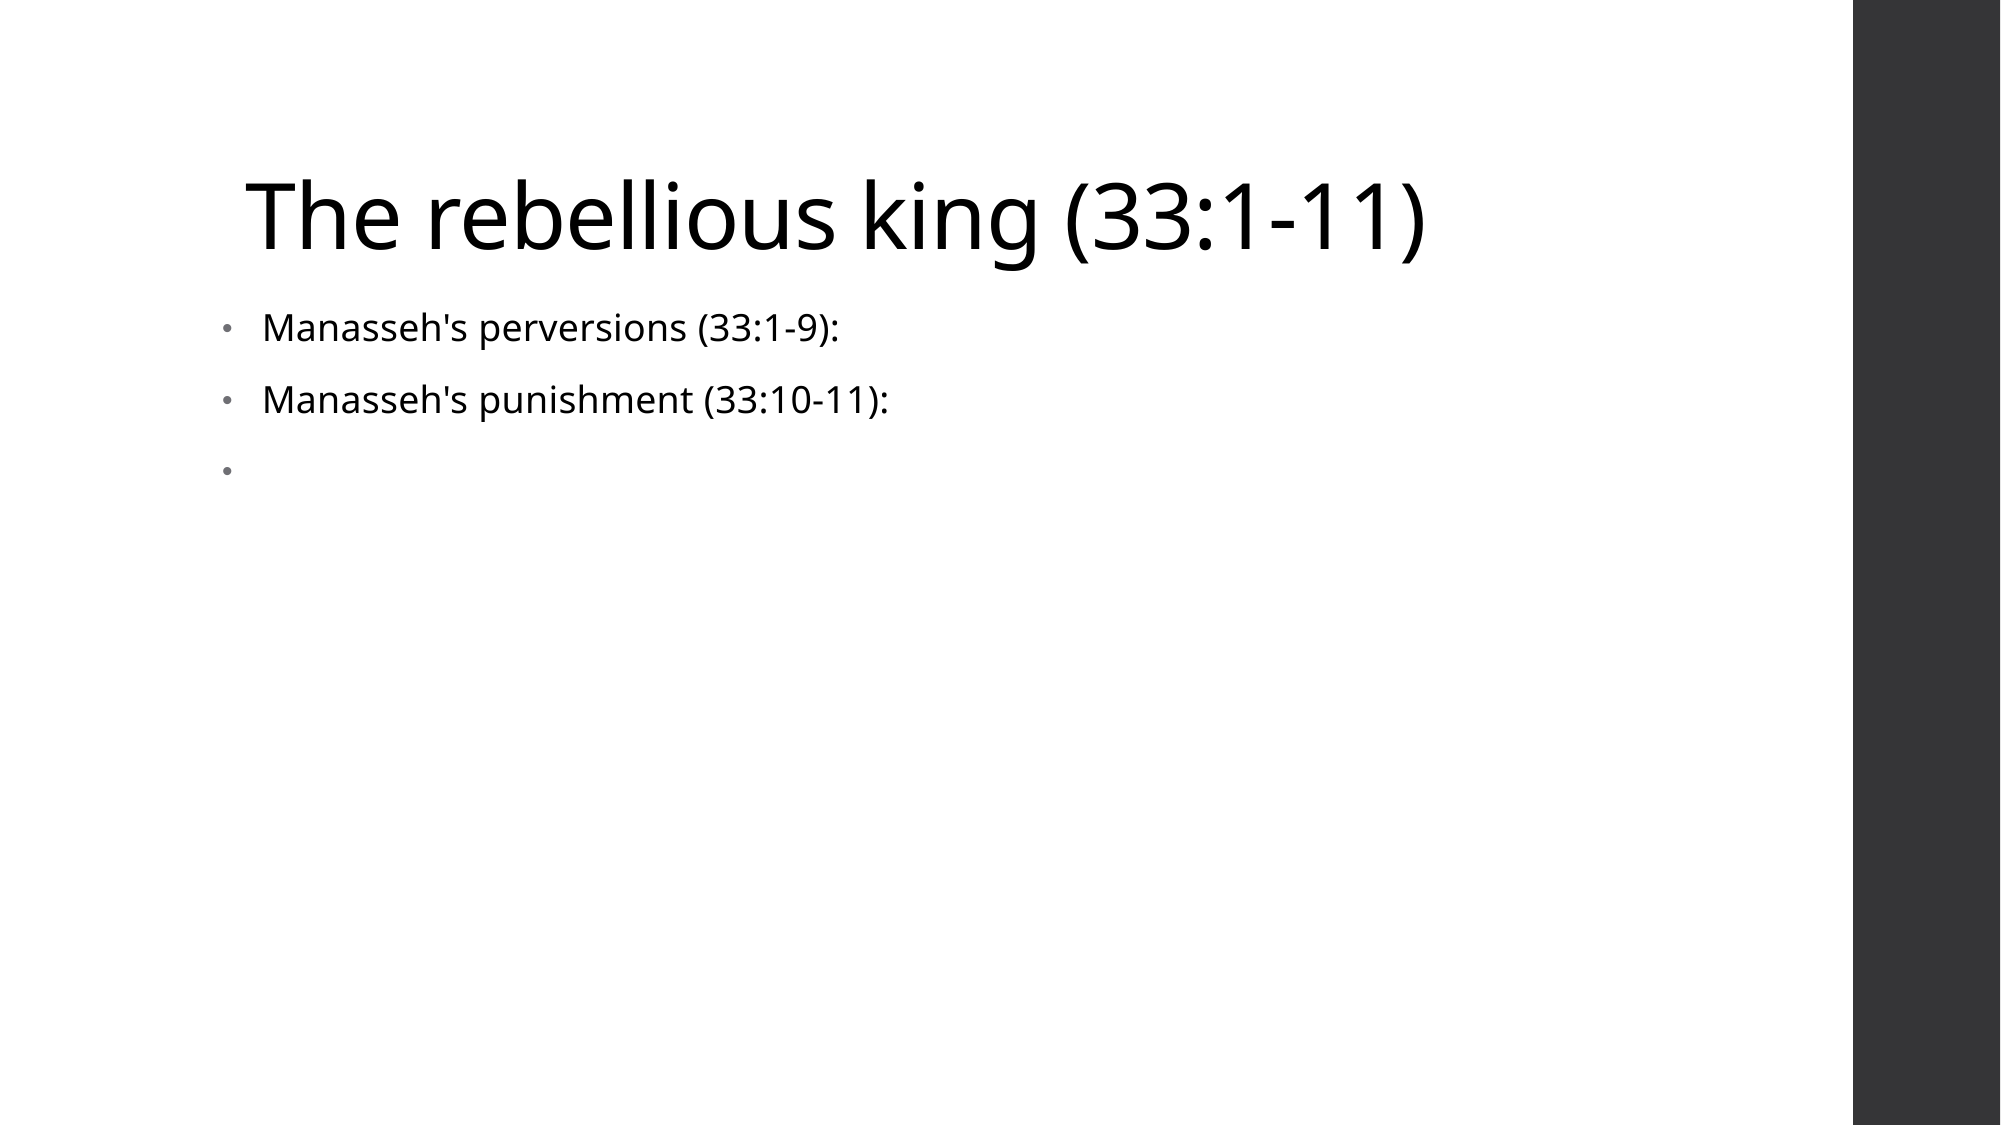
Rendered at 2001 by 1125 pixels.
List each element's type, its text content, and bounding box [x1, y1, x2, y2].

title The rebellious king (33:1-11) [206, 60, 1797, 278]
list Manasseh's perversions (33:1-9): Manasseh's punishment (33:10-11): [206, 299, 1617, 1014]
